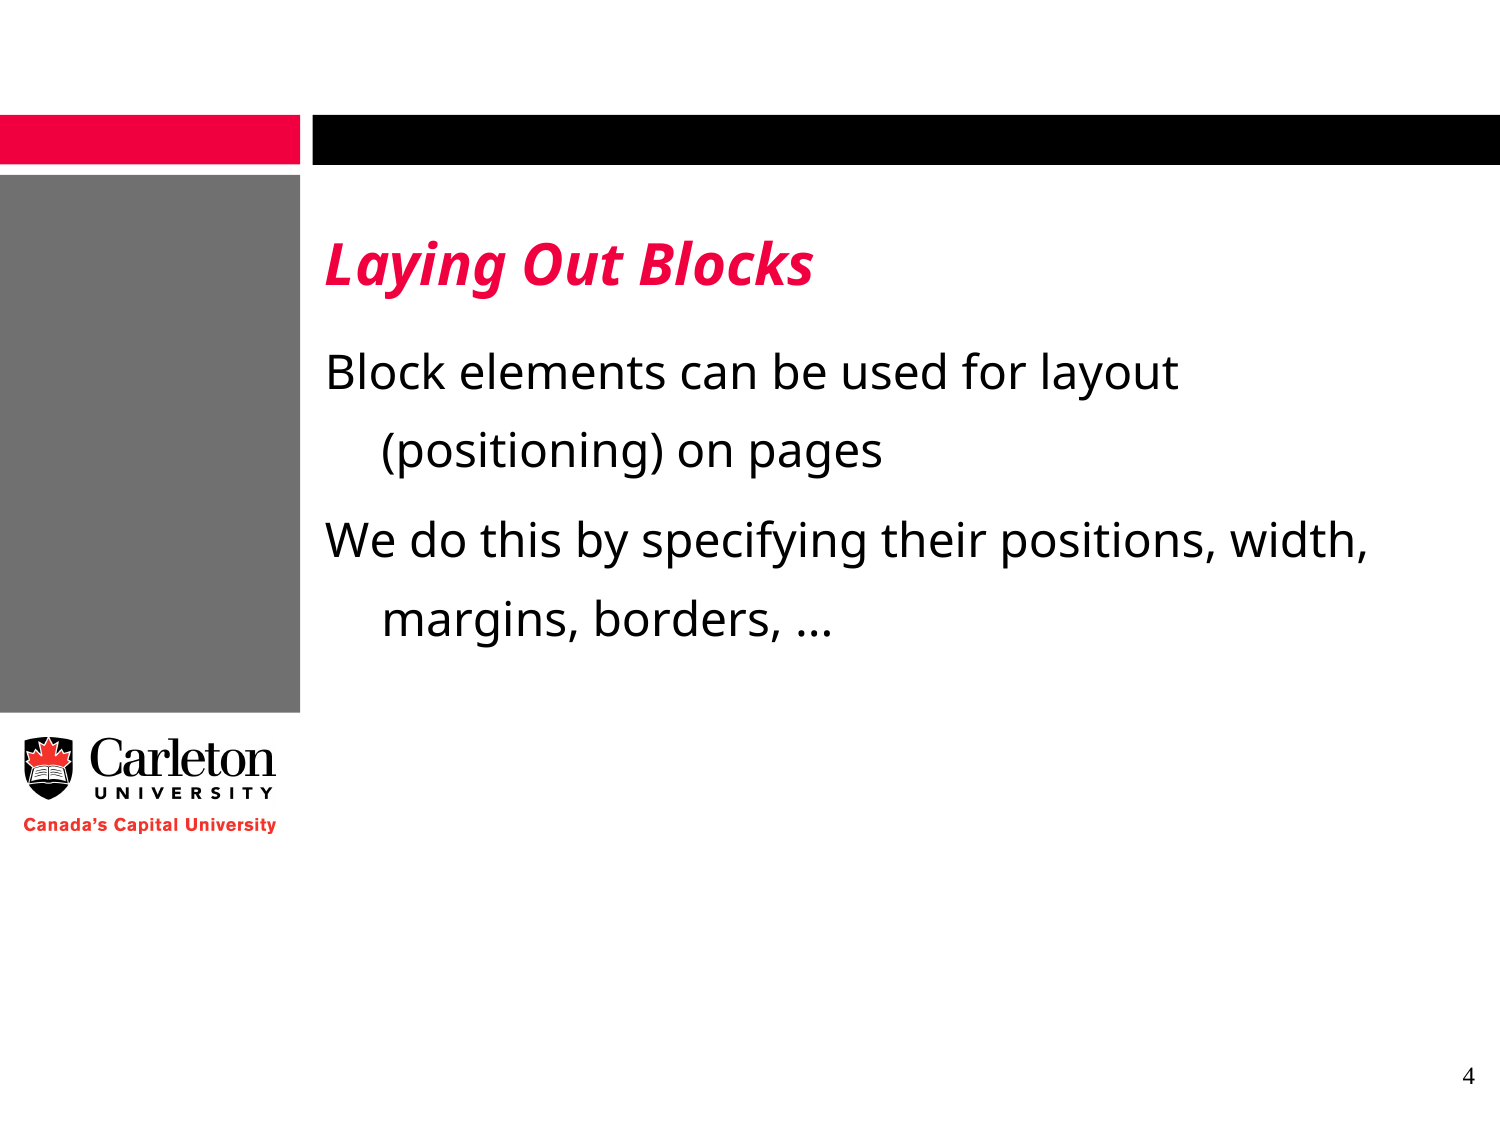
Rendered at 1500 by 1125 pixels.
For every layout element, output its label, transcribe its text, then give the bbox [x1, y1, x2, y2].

title Laying Out Blocks [324, 194, 1450, 324]
list Block elements can be used for layout (positioning) on pages We do this by specifying their positions, width, margins, borders, ... [324, 324, 1450, 1036]
picture [24, 737, 276, 834]
